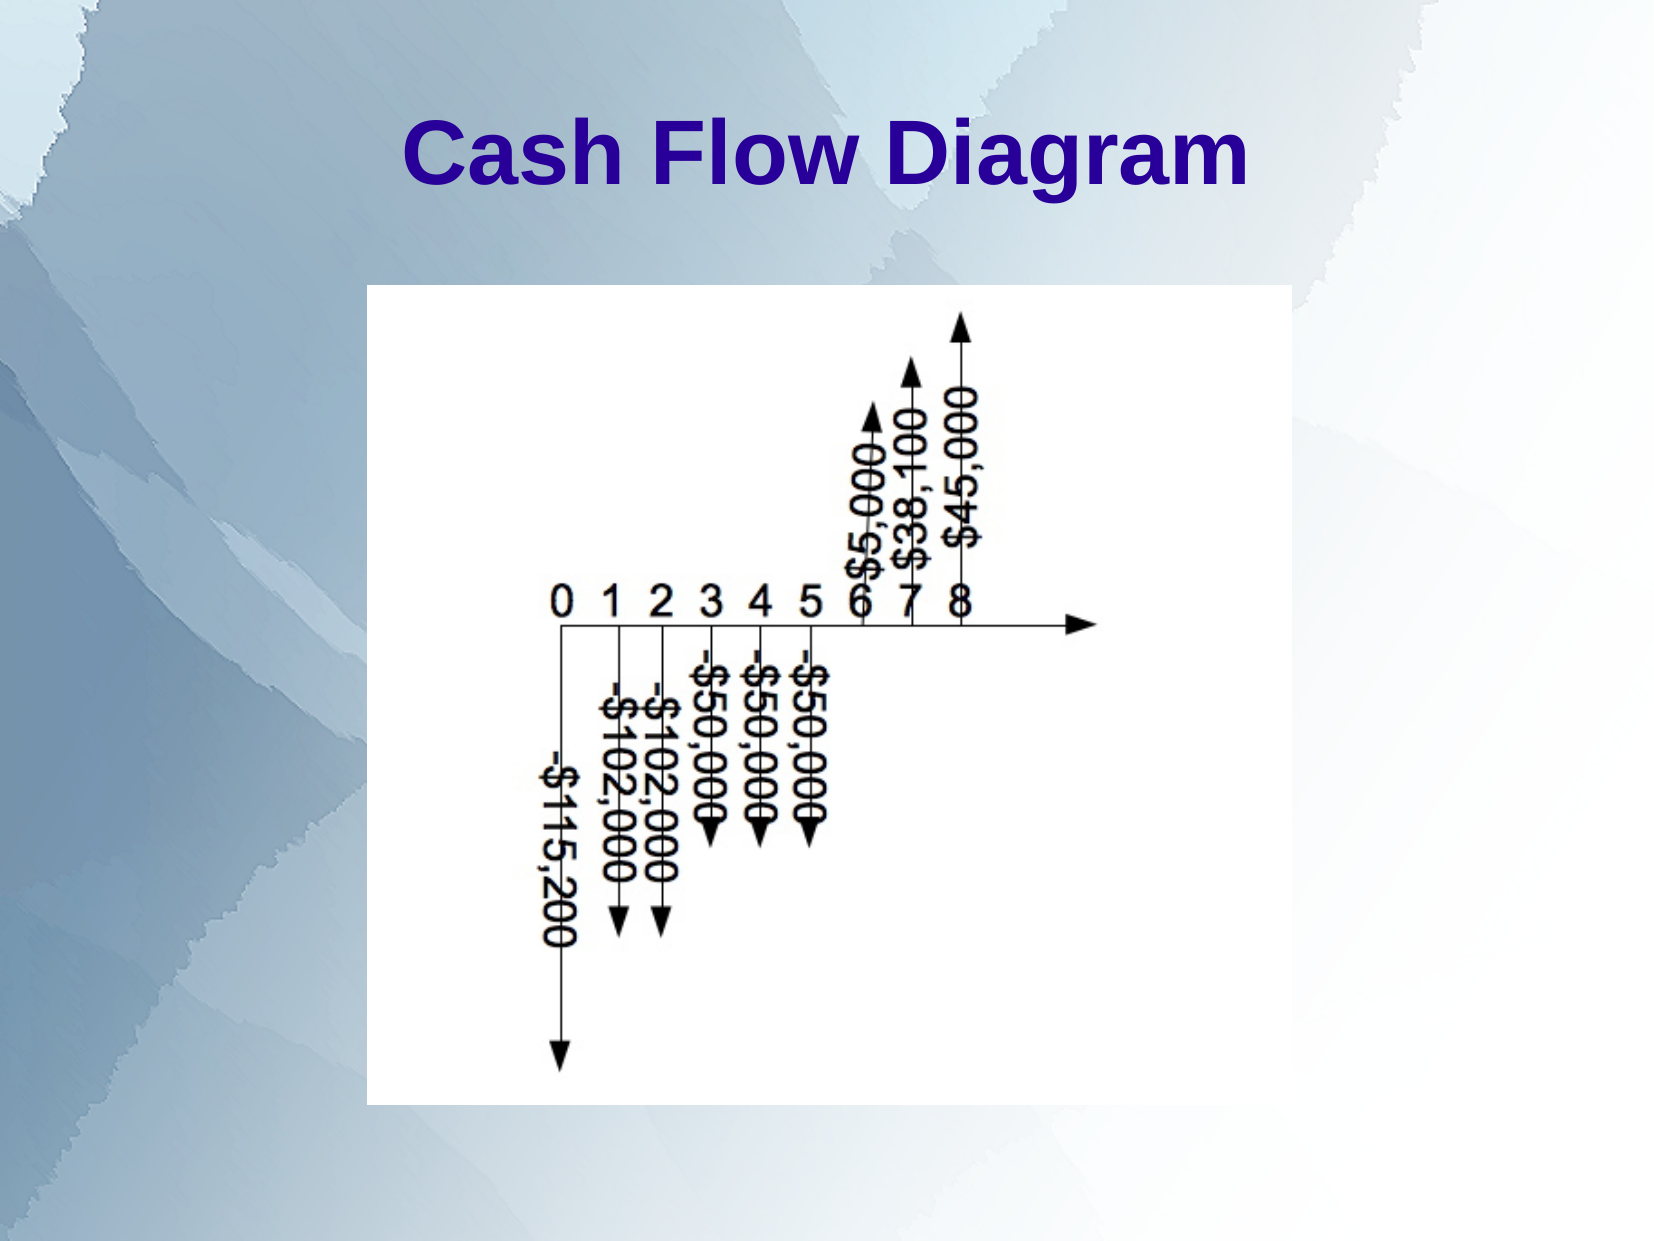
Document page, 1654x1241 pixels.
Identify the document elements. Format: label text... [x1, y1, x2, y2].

title Cash Flow Diagram [82, 56, 1571, 250]
picture [0, 0, 1654, 1241]
